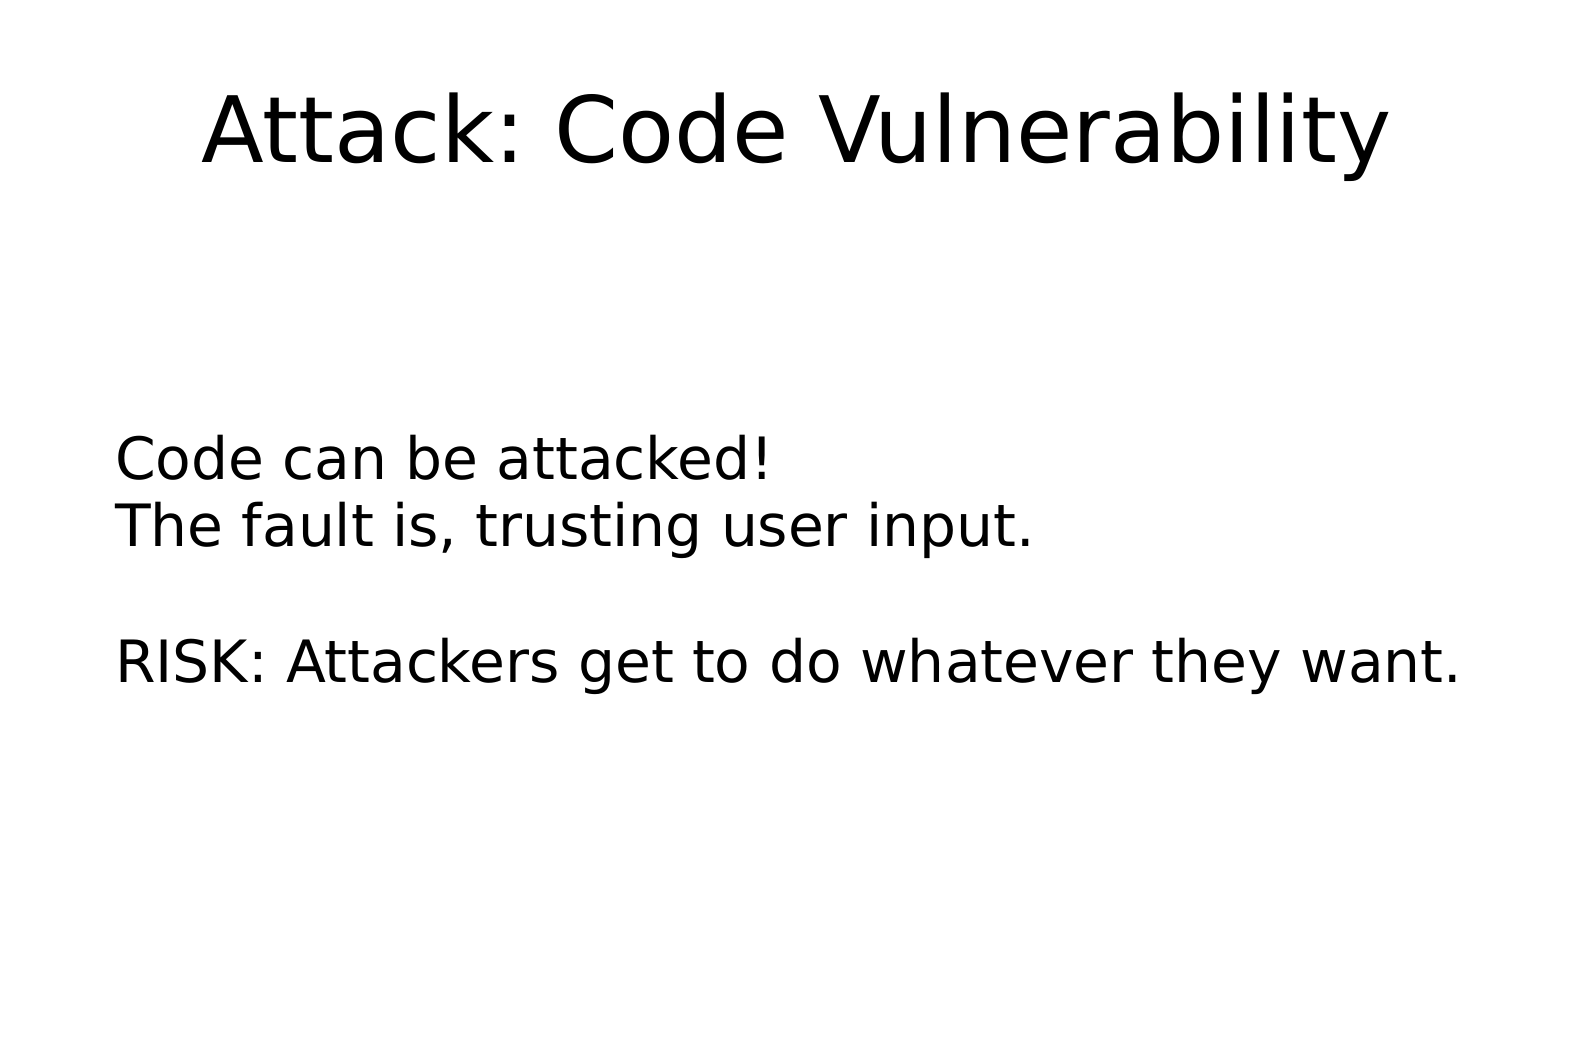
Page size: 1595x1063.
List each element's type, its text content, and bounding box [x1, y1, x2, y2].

title Attack: Code Vulnerability [79, 49, 1515, 213]
subtitle Code can be attacked! The fault is, trusting user input. RISK: Attackers get to do whatever they want. [79, 256, 1515, 943]
